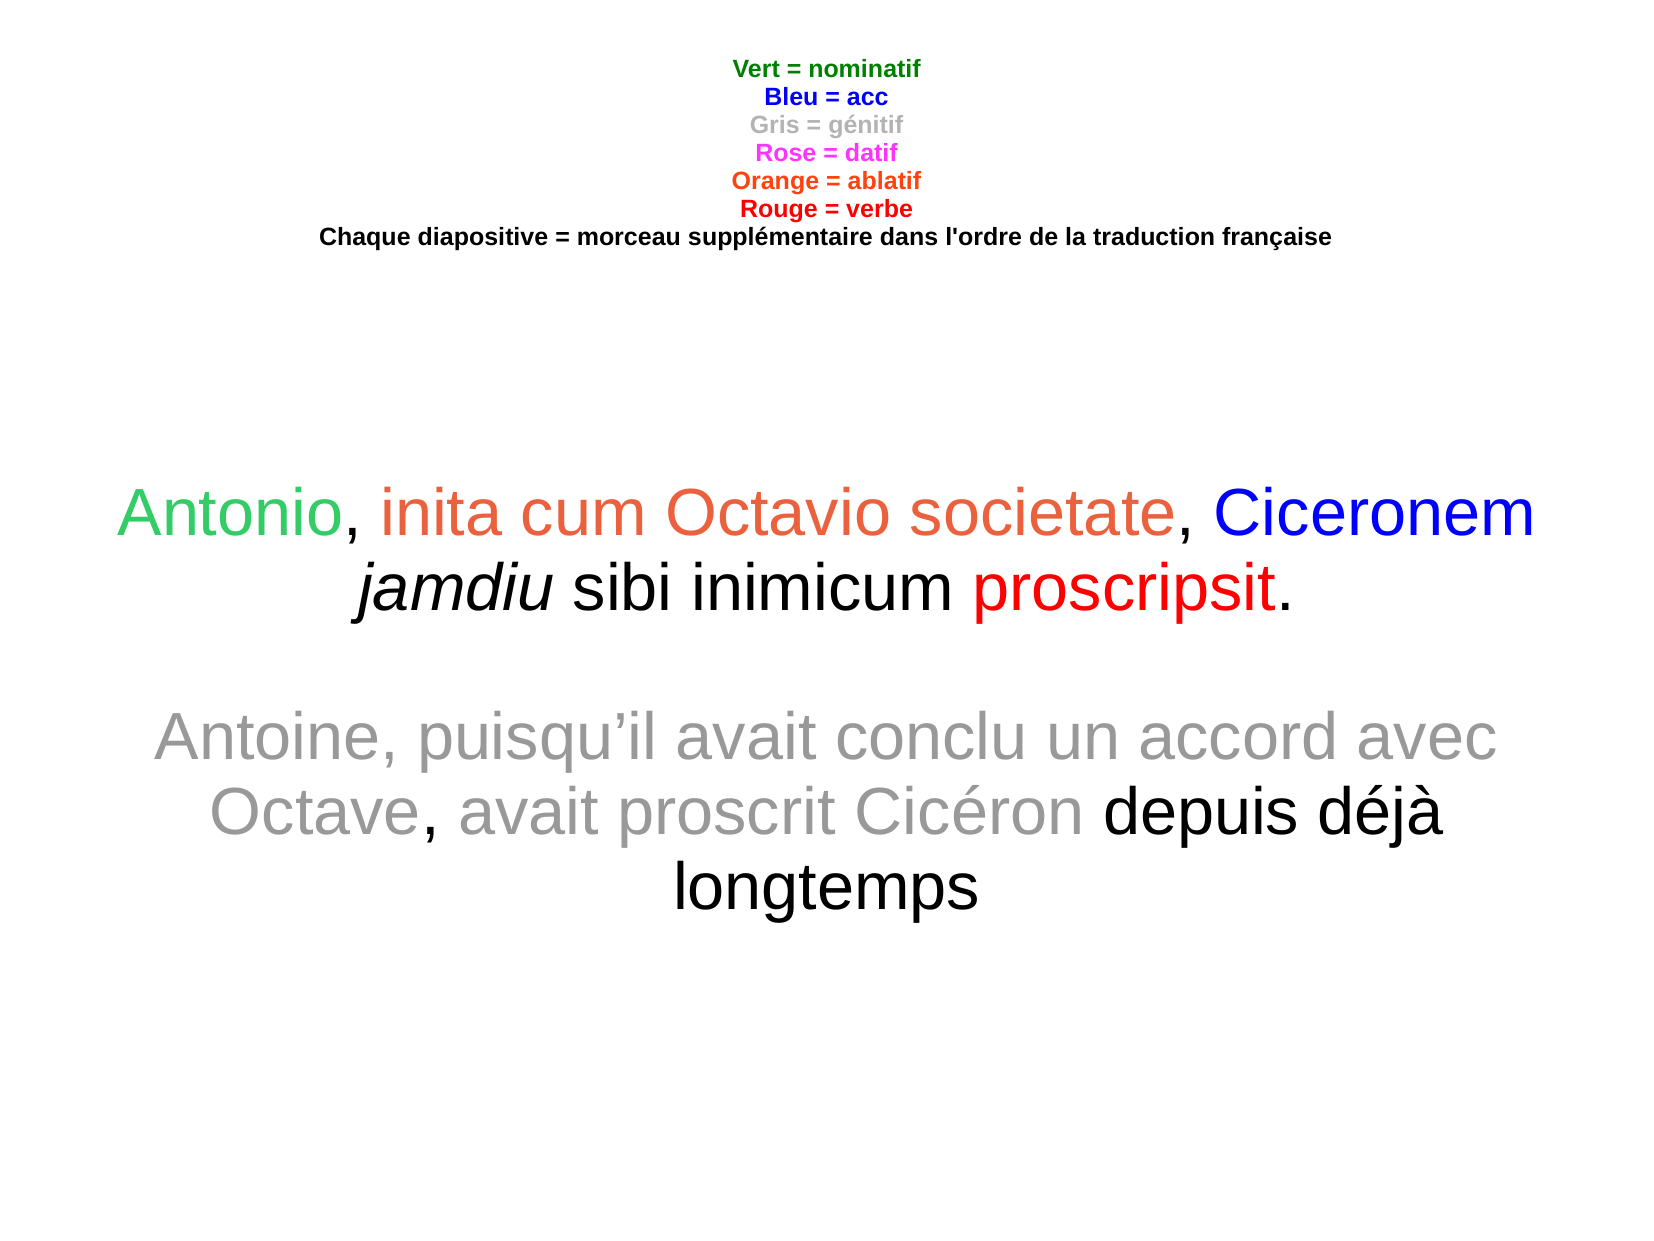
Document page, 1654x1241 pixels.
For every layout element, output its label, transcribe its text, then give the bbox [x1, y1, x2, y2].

title Vert = nominatif Bleu = acc Gris = génitif Rose = datif Orange = ablatif Rouge = verbe Chaque diapositive = morceau supplémentaire dans l'ordre de la traduction française [82, 49, 1571, 257]
subtitle Antonio, inita cum Octavio societate, Ciceronem jamdiu sibi inimicum proscripsit. Antoine, puisqu’il avait conclu un accord avec Octave, avait proscrit Cicéron depuis déjà longtemps [82, 290, 1571, 1109]
